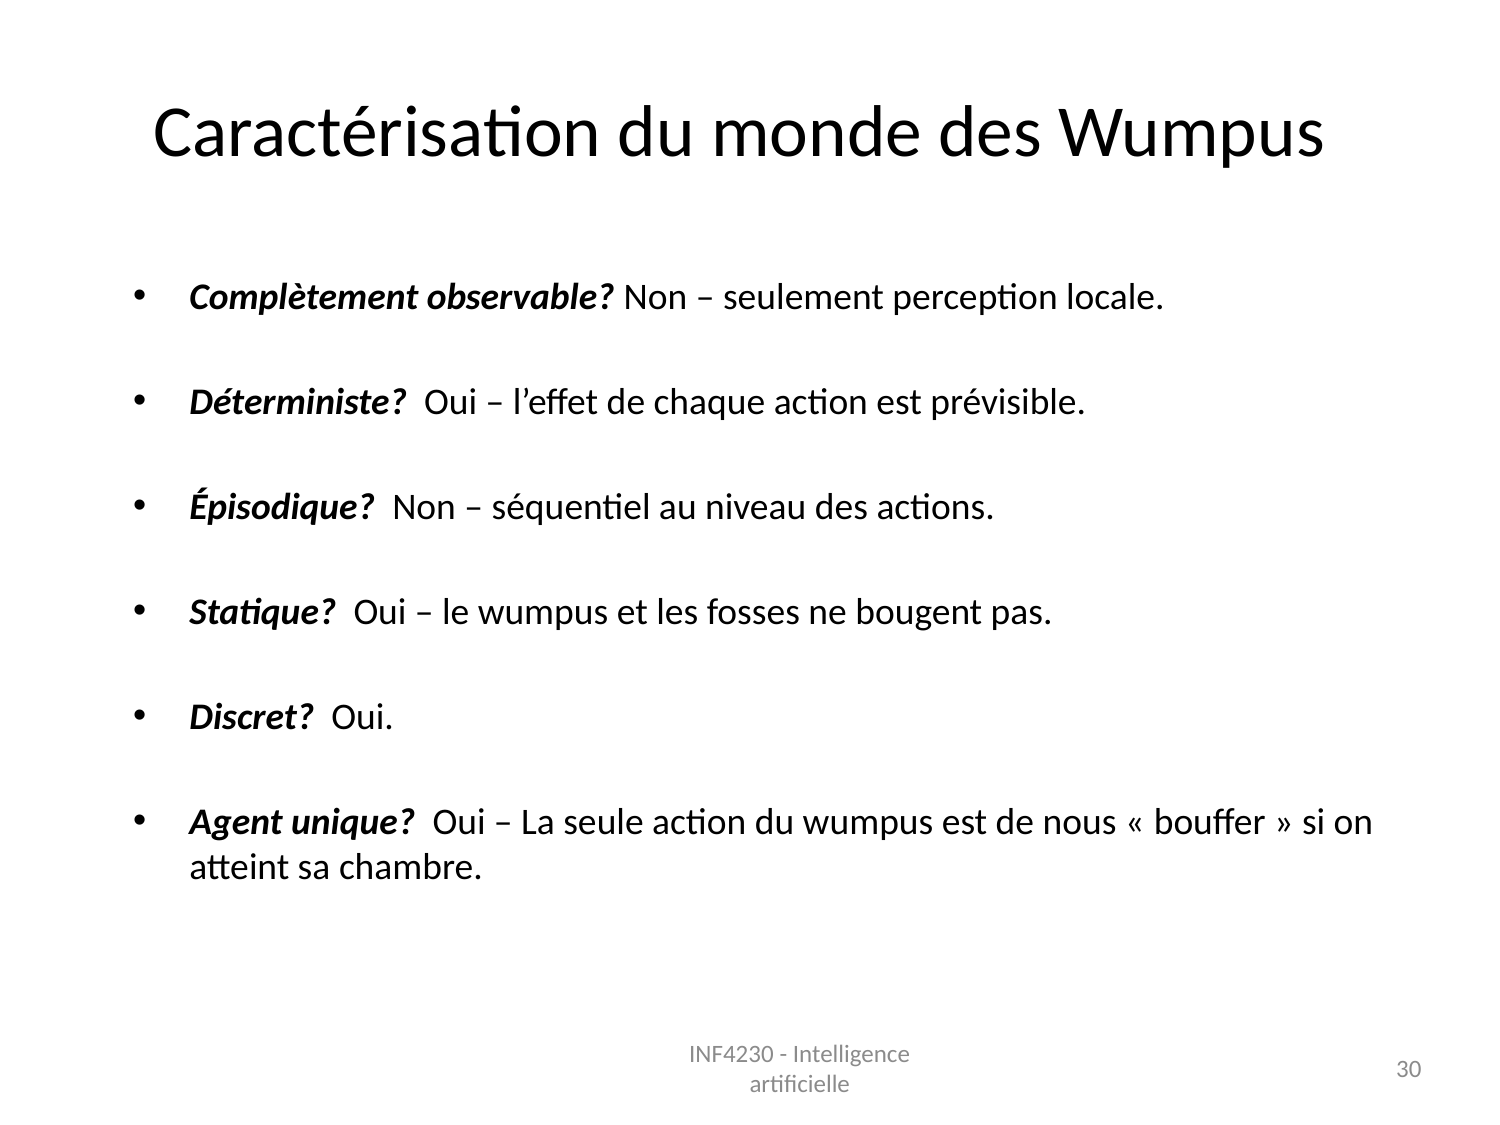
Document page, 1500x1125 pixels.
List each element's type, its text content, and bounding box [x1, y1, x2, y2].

list Complètement observable? Non – seulement perception locale. Déterministe? Oui – l’effet de chaque action est prévisible. Épisodique? Non – séquentiel au niveau des actions. Statique? Oui – le wumpus et les fosses ne bougent pas. Discret? Oui. Agent unique? Oui – La seule action du wumpus est de nous « bouffer » si on atteint sa chambre. [117, 264, 1393, 976]
slide_number <numéro> [1260, 1028, 1437, 1107]
footer INF4230 - Intelligence artificielle [624, 1028, 975, 1107]
title Caractérisation du monde des Wumpus [53, 48, 1427, 207]
